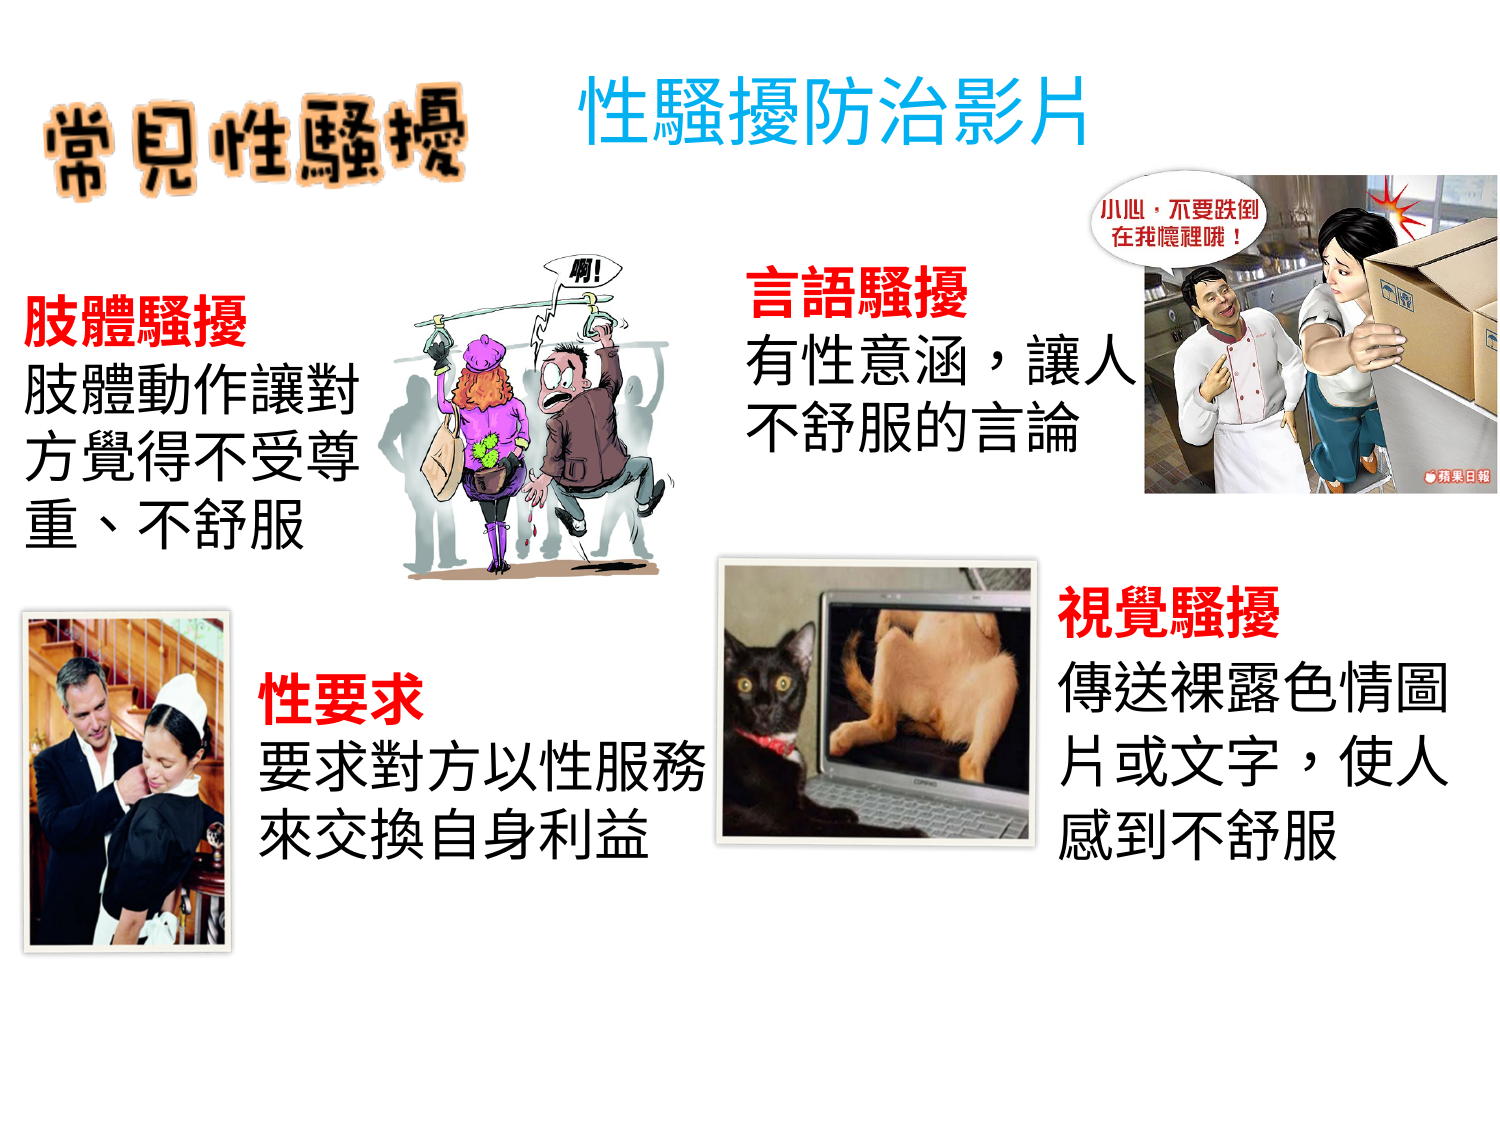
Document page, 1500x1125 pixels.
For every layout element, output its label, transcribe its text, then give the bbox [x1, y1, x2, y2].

picture [41, 80, 471, 205]
picture [695, 534, 1057, 868]
text_box 性要求 要求對方以性服務來交換自身利益 [242, 656, 741, 922]
text_box 性騷擾防治影片 [561, 57, 1132, 164]
text_box 言語騷擾 有性意涵，讓人不舒服的言論 [729, 250, 1167, 516]
picture [1083, 158, 1500, 497]
text_box 肢體騷擾 肢體動作讓對方覺得不受尊重、不舒服 [8, 279, 395, 613]
picture [368, 248, 682, 613]
picture [0, 590, 257, 972]
text_box 視覺騷擾 傳送裸露色情圖片或文字，使人感到不舒服 [1043, 564, 1500, 878]
